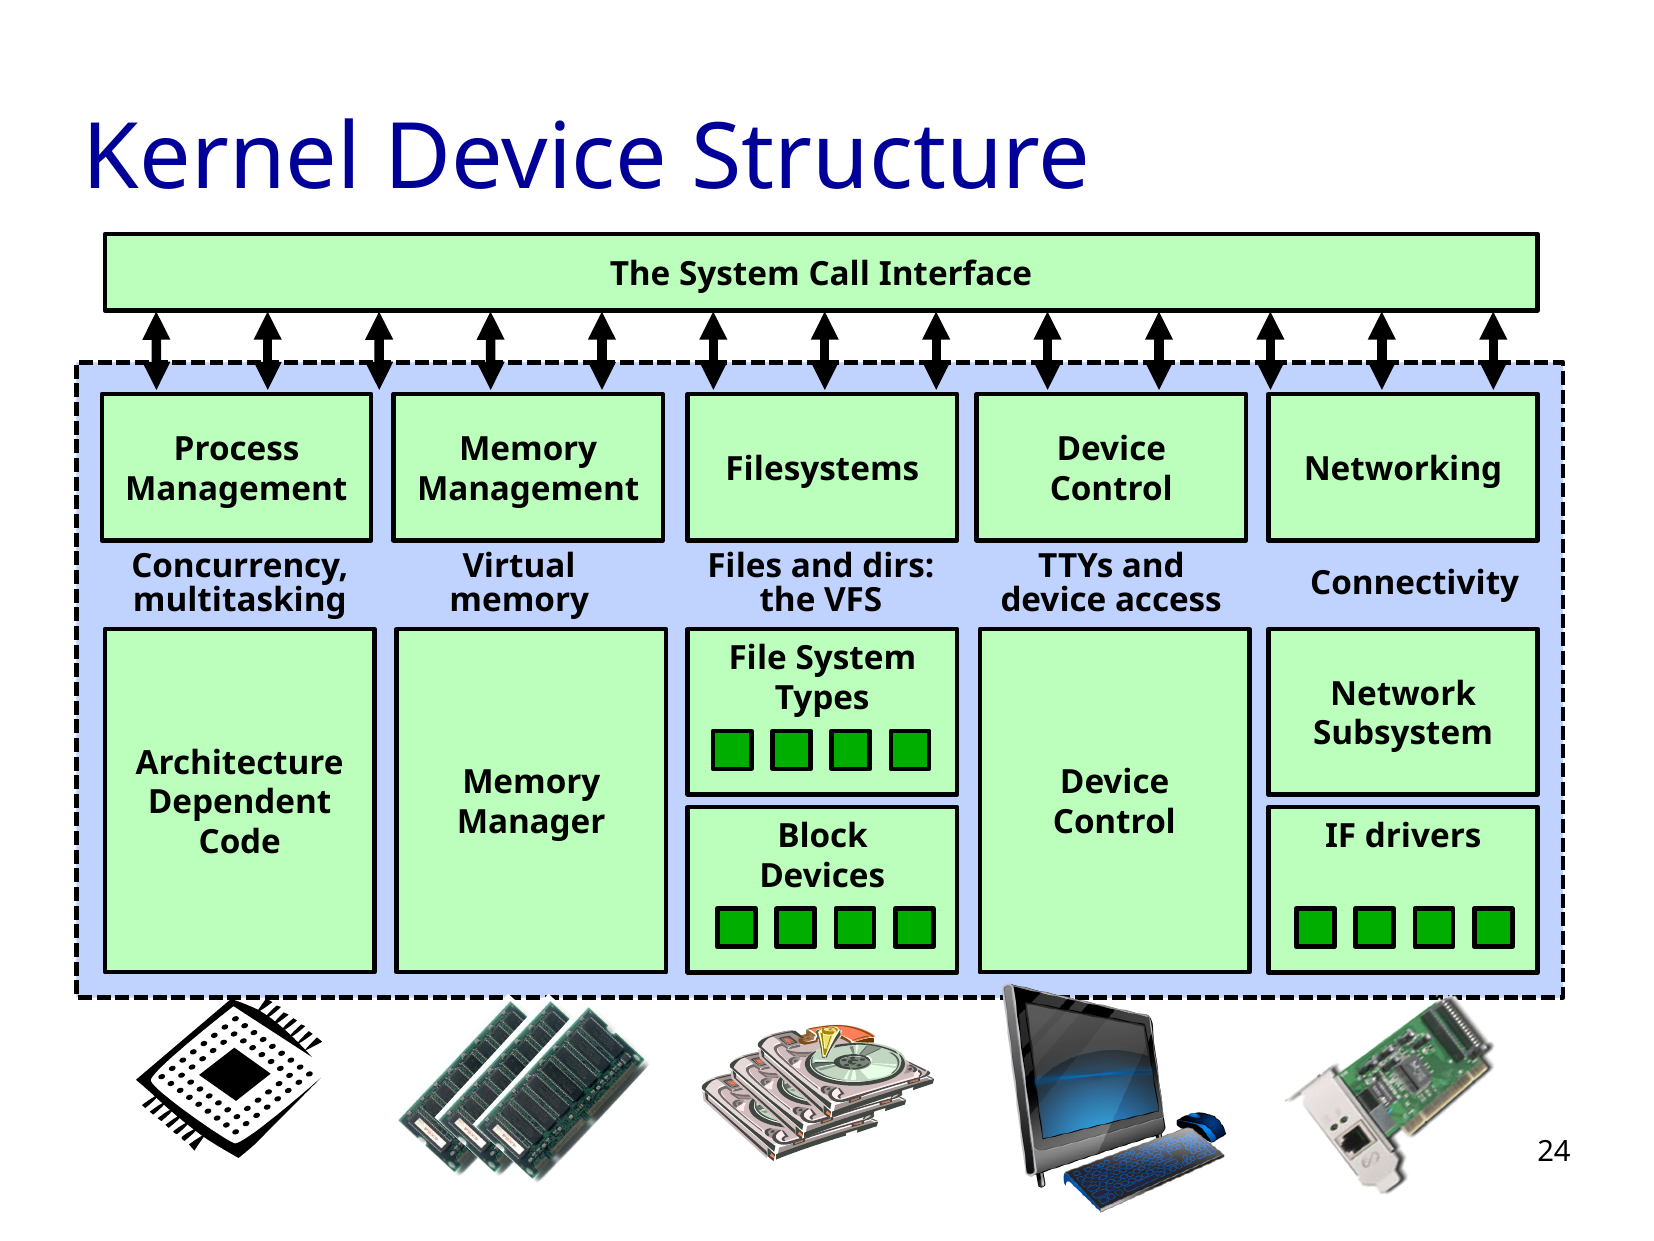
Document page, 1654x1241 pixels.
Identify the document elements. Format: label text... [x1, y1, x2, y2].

text_box IF drivers [1268, 807, 1538, 973]
picture [117, 972, 352, 1185]
text_box Connectivity [1295, 560, 1535, 609]
text_box Networking [1268, 394, 1538, 541]
text_box [76, 311, 1564, 998]
text_box Memory Management [393, 394, 663, 541]
text_box File System Types [687, 629, 958, 795]
picture [994, 978, 1229, 1213]
text_box Device Control [976, 394, 1247, 541]
picture [699, 1023, 937, 1163]
text_box Memory Manager [396, 629, 666, 973]
text_box Filesystems [687, 394, 958, 541]
text_box Architecture Dependent Code [105, 629, 375, 973]
text_box The System Call Interface [105, 234, 1538, 311]
text_box Process Management [101, 394, 372, 541]
text_box Files and dirs: the VFS [692, 542, 950, 626]
text_box Network Subsystem [1268, 629, 1538, 795]
text_box TTYs and device access [985, 542, 1238, 626]
text_box Concurrency, multitasking [116, 542, 364, 626]
text_box Block Devices [687, 807, 958, 973]
title Kernel Device Structure [82, 49, 1571, 257]
picture [394, 993, 653, 1186]
text_box Virtual memory [434, 542, 604, 626]
picture [1284, 977, 1530, 1211]
text_box Device Control [979, 629, 1250, 973]
